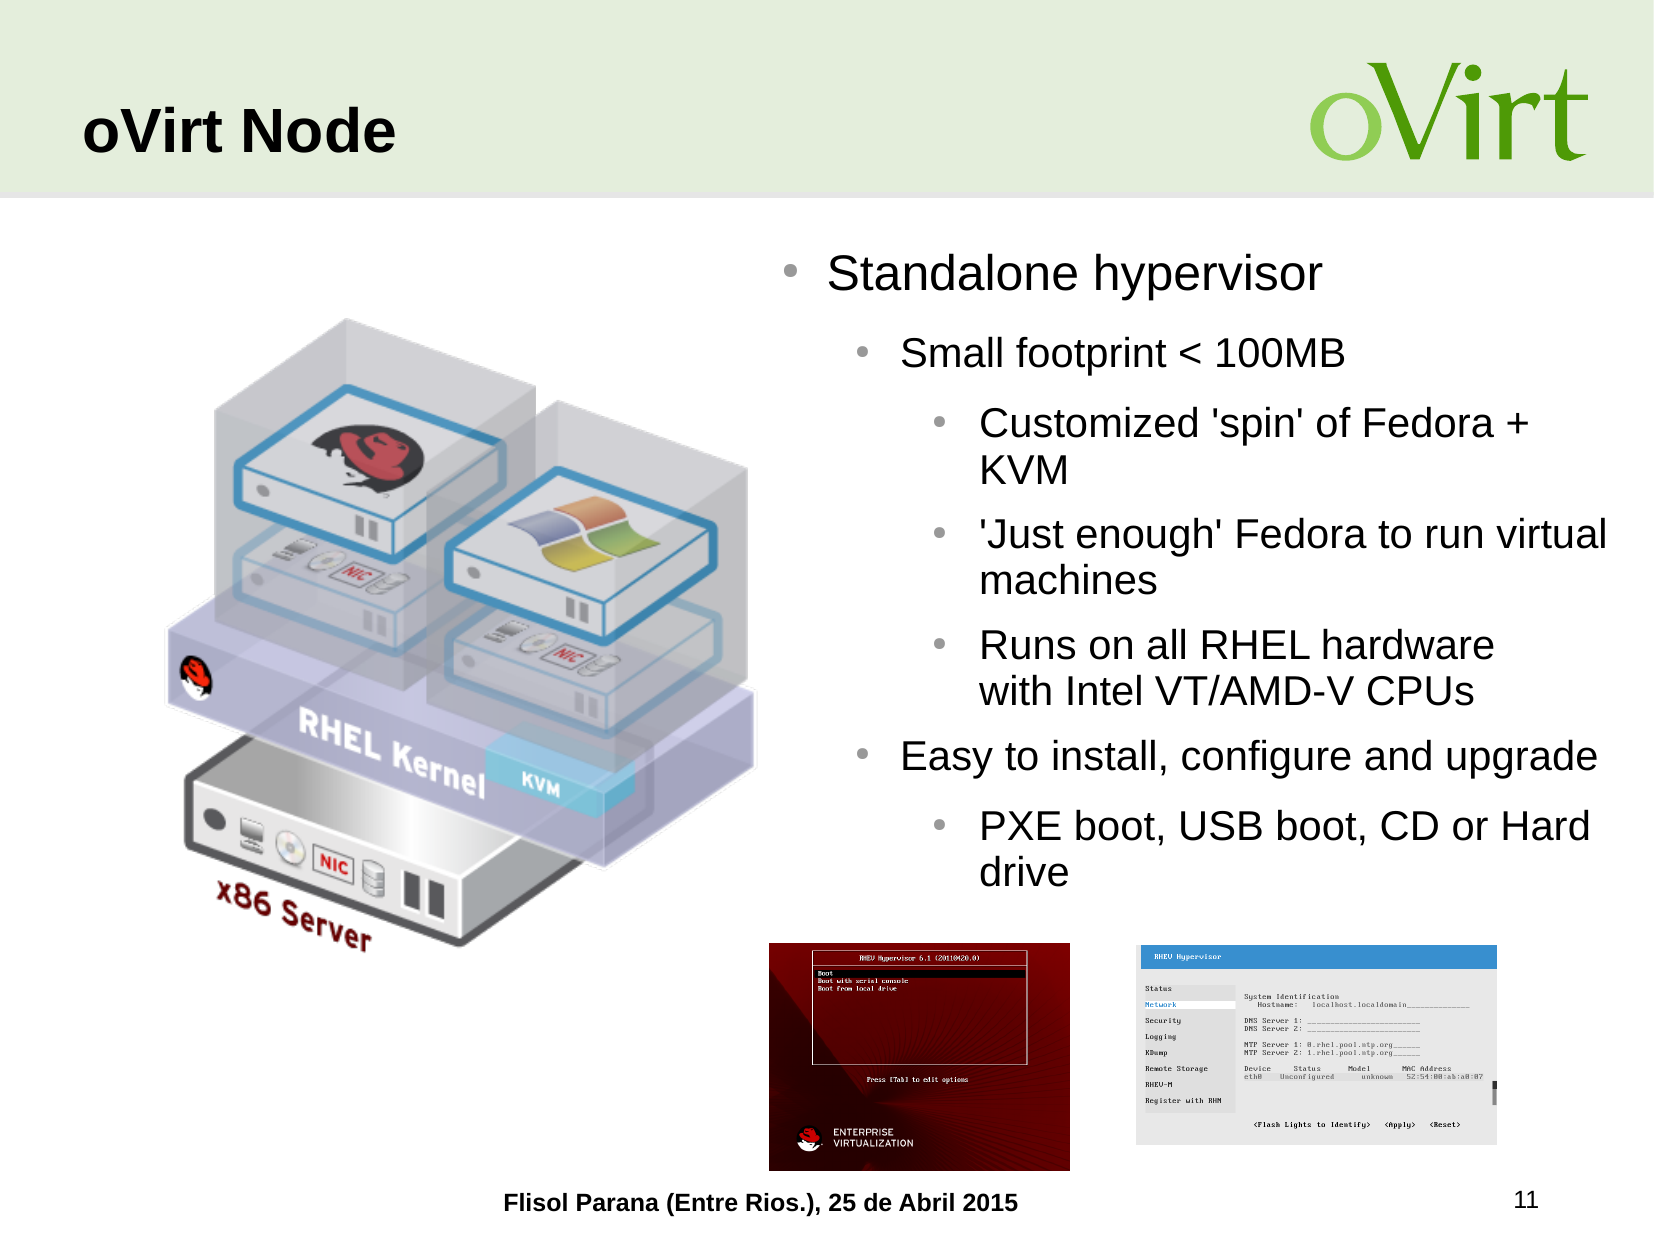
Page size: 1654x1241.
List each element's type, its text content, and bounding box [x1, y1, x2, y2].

picture [141, 317, 759, 966]
picture [769, 943, 1070, 1171]
title oVirt Node [82, 37, 1571, 226]
list Standalone hypervisor Small footprint < 100MB Customized 'spin' of Fedora + KVM 'Just enough' Fedora to run virtual machines Runs on all RHEL hardware with Intel VT/AMD-V CPUs Easy to install, configure and upgrade PXE boot, USB boot, CD or Hard drive [766, 244, 1621, 940]
picture [1136, 945, 1497, 1146]
